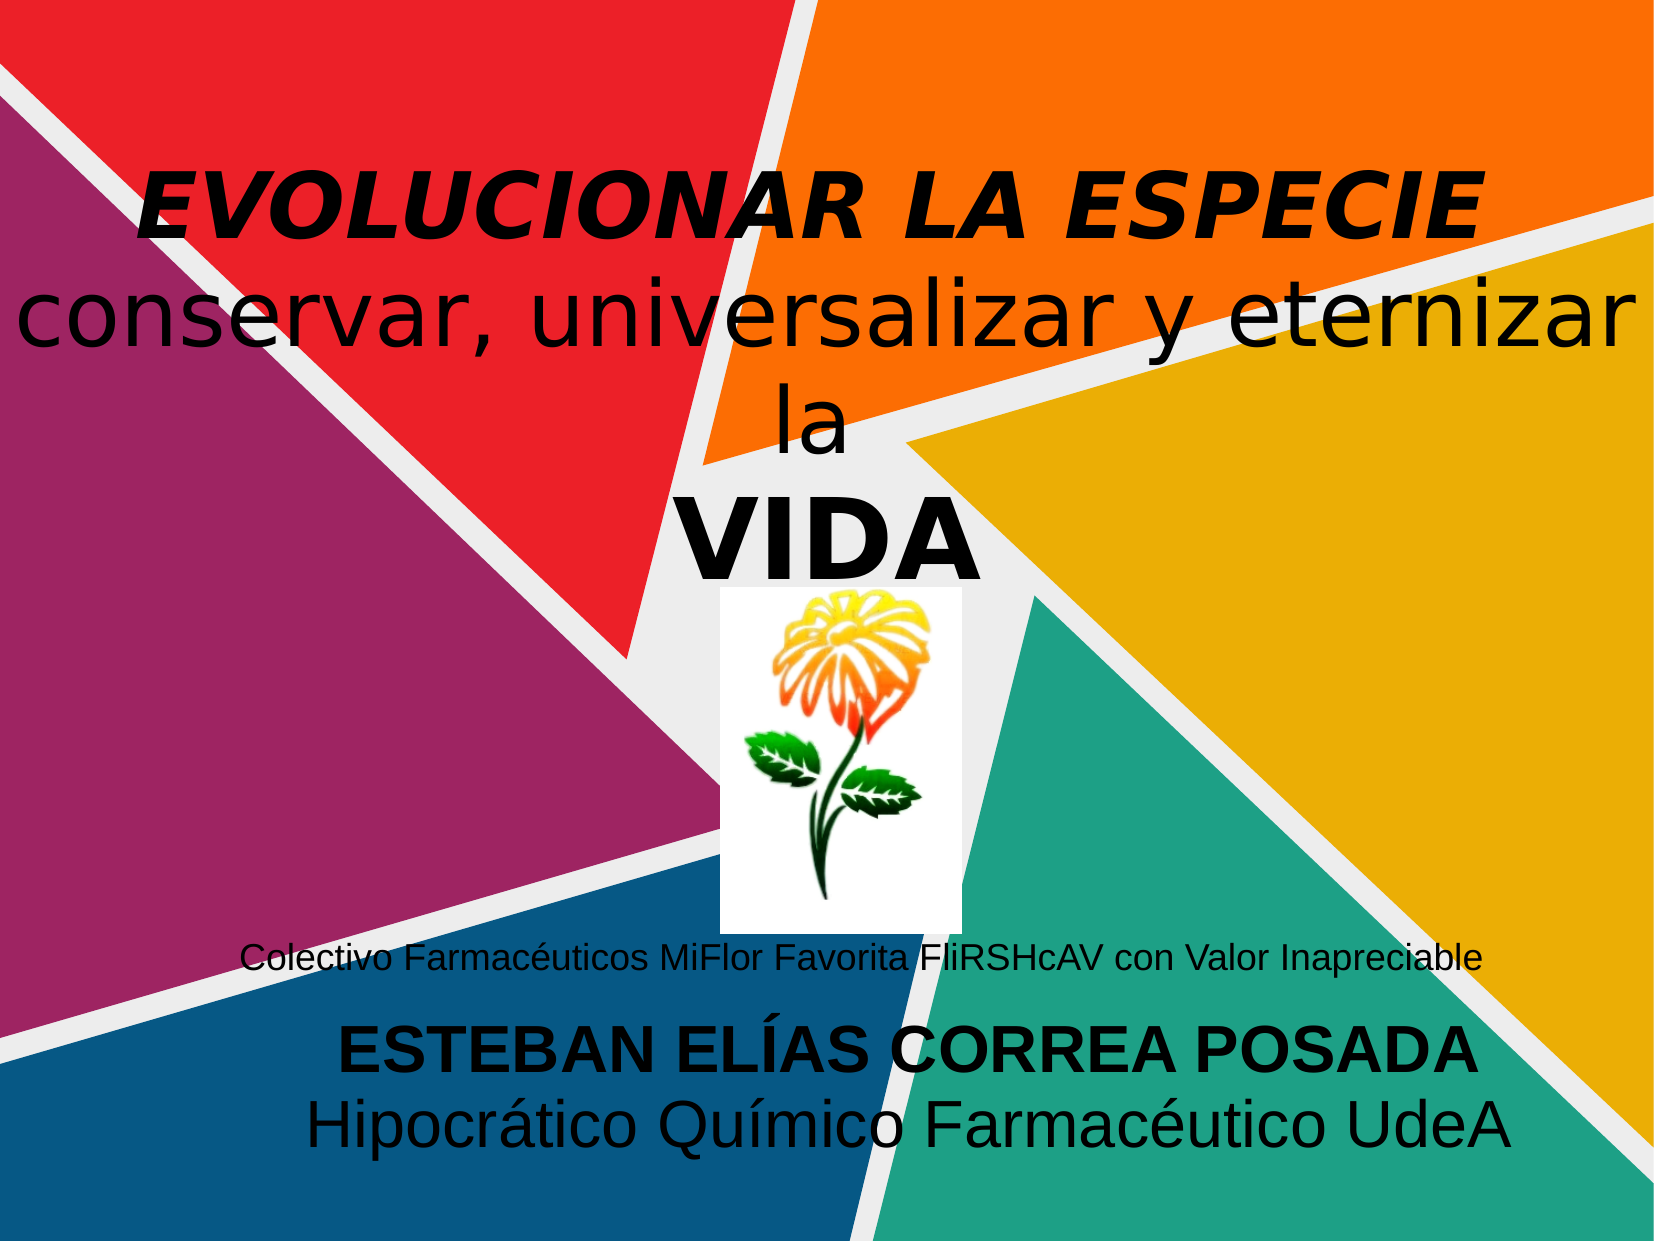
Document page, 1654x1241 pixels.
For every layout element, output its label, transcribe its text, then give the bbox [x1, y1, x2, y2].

subtitle ESTEBAN ELÍAS CORREA POSADA Hipocrático Químico Farmacéutico UdeA [165, 850, 1654, 1241]
text_box Colectivo Farmacéuticos MiFlor Favorita FliRSHcAV con Valor Inapreciable [224, 928, 1560, 1028]
picture [720, 587, 962, 928]
title EVOLUCIONAR LA ESPECIE conservar, universalizar y eternizar la VIDA [0, 153, 1654, 606]
